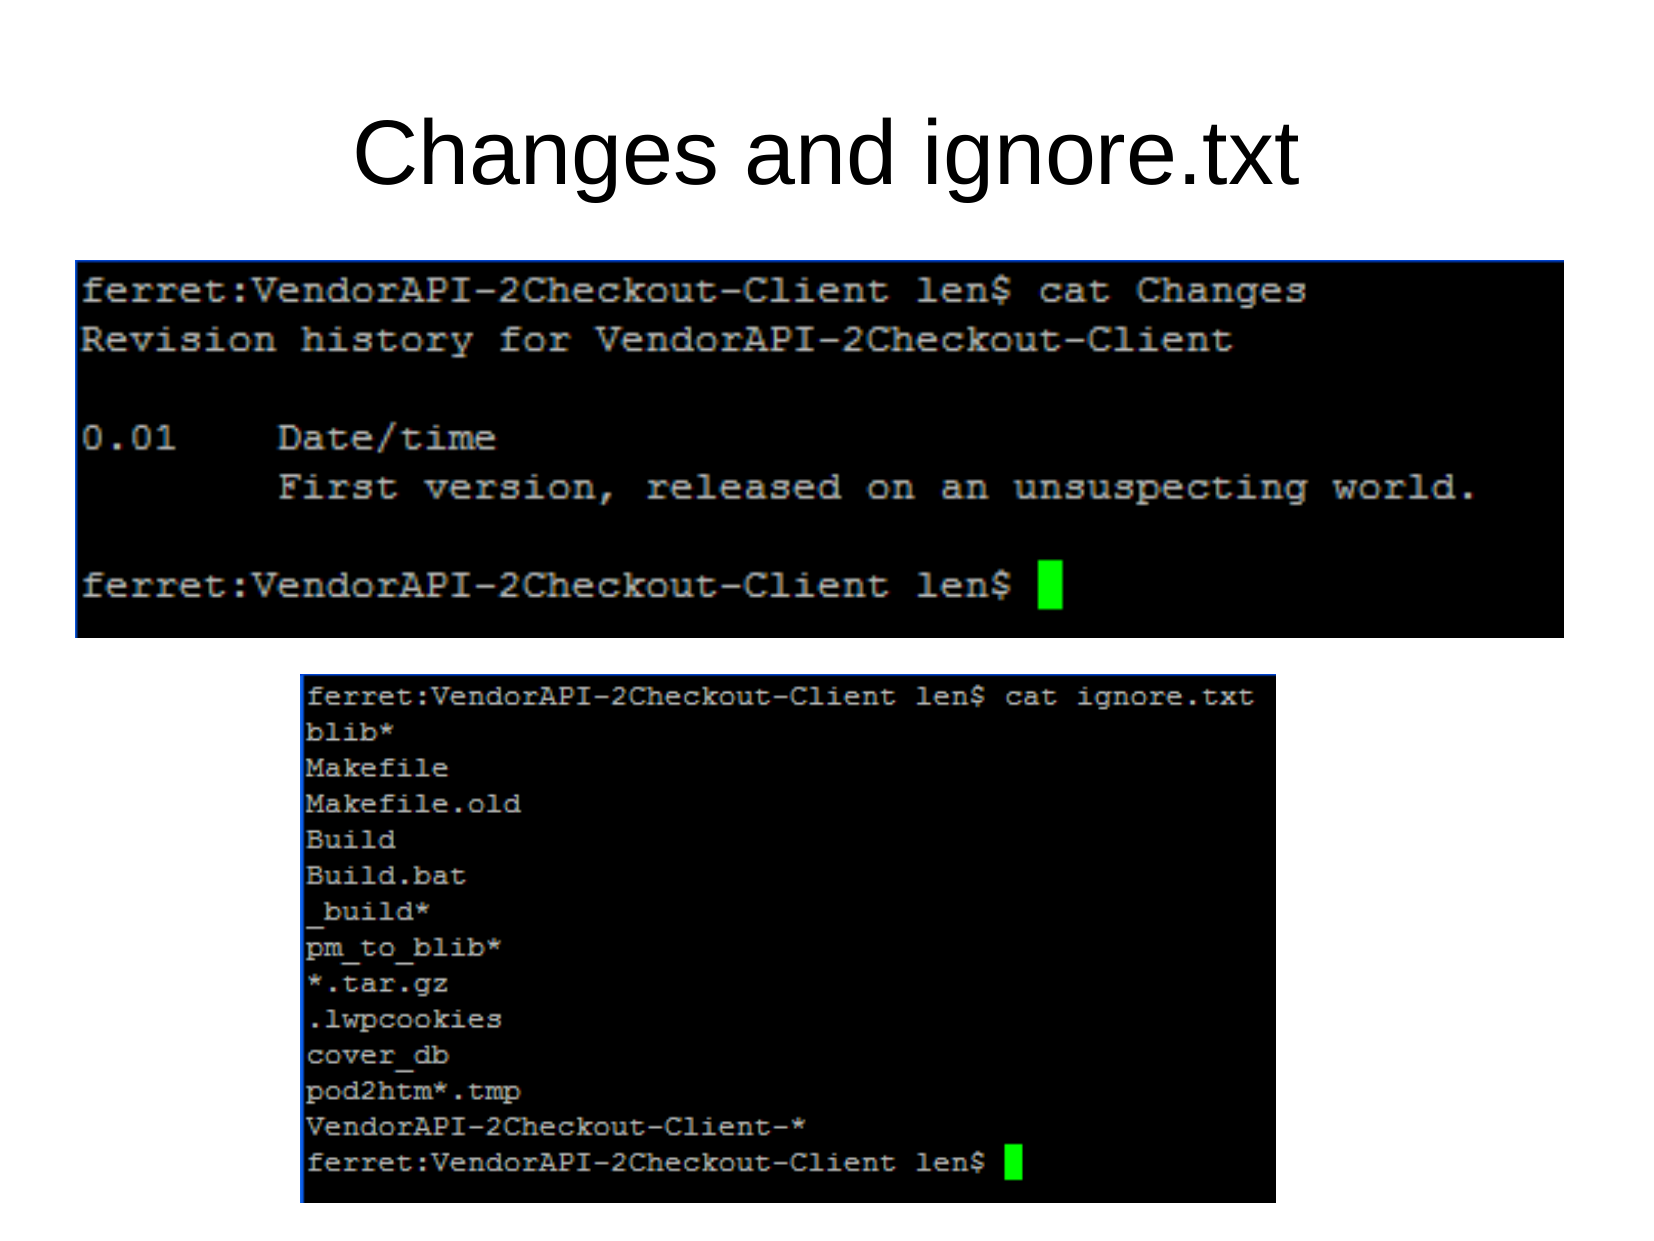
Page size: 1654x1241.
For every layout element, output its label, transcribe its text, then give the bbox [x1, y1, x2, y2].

picture [300, 674, 1276, 1203]
picture [75, 260, 1564, 638]
title Changes and ignore.txt [82, 49, 1571, 257]
